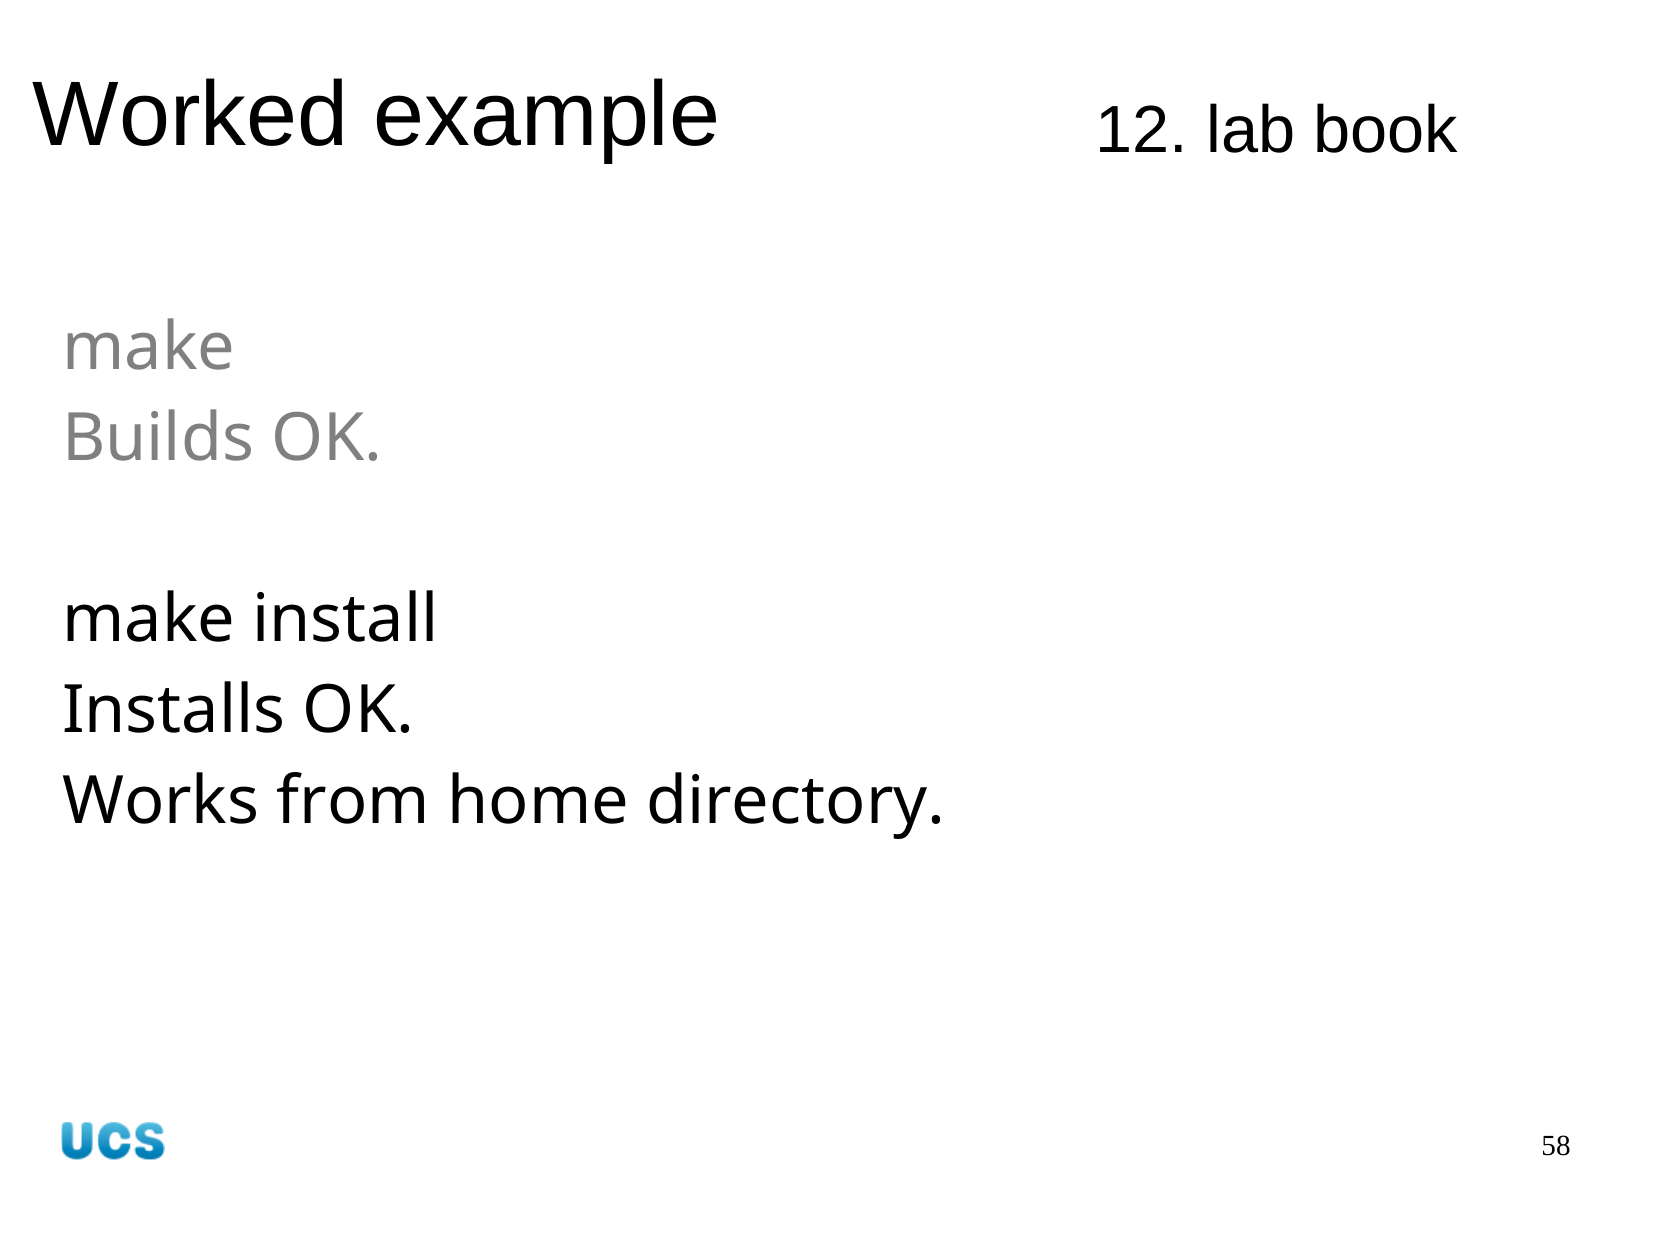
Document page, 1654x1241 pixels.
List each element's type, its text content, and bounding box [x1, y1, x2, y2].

text_box 12. lab book [1092, 88, 1464, 170]
picture [61, 1121, 165, 1161]
text_box make Builds OK. make install Installs OK. Works from home directory. [59, 295, 957, 846]
text_box Worked example [29, 59, 725, 169]
